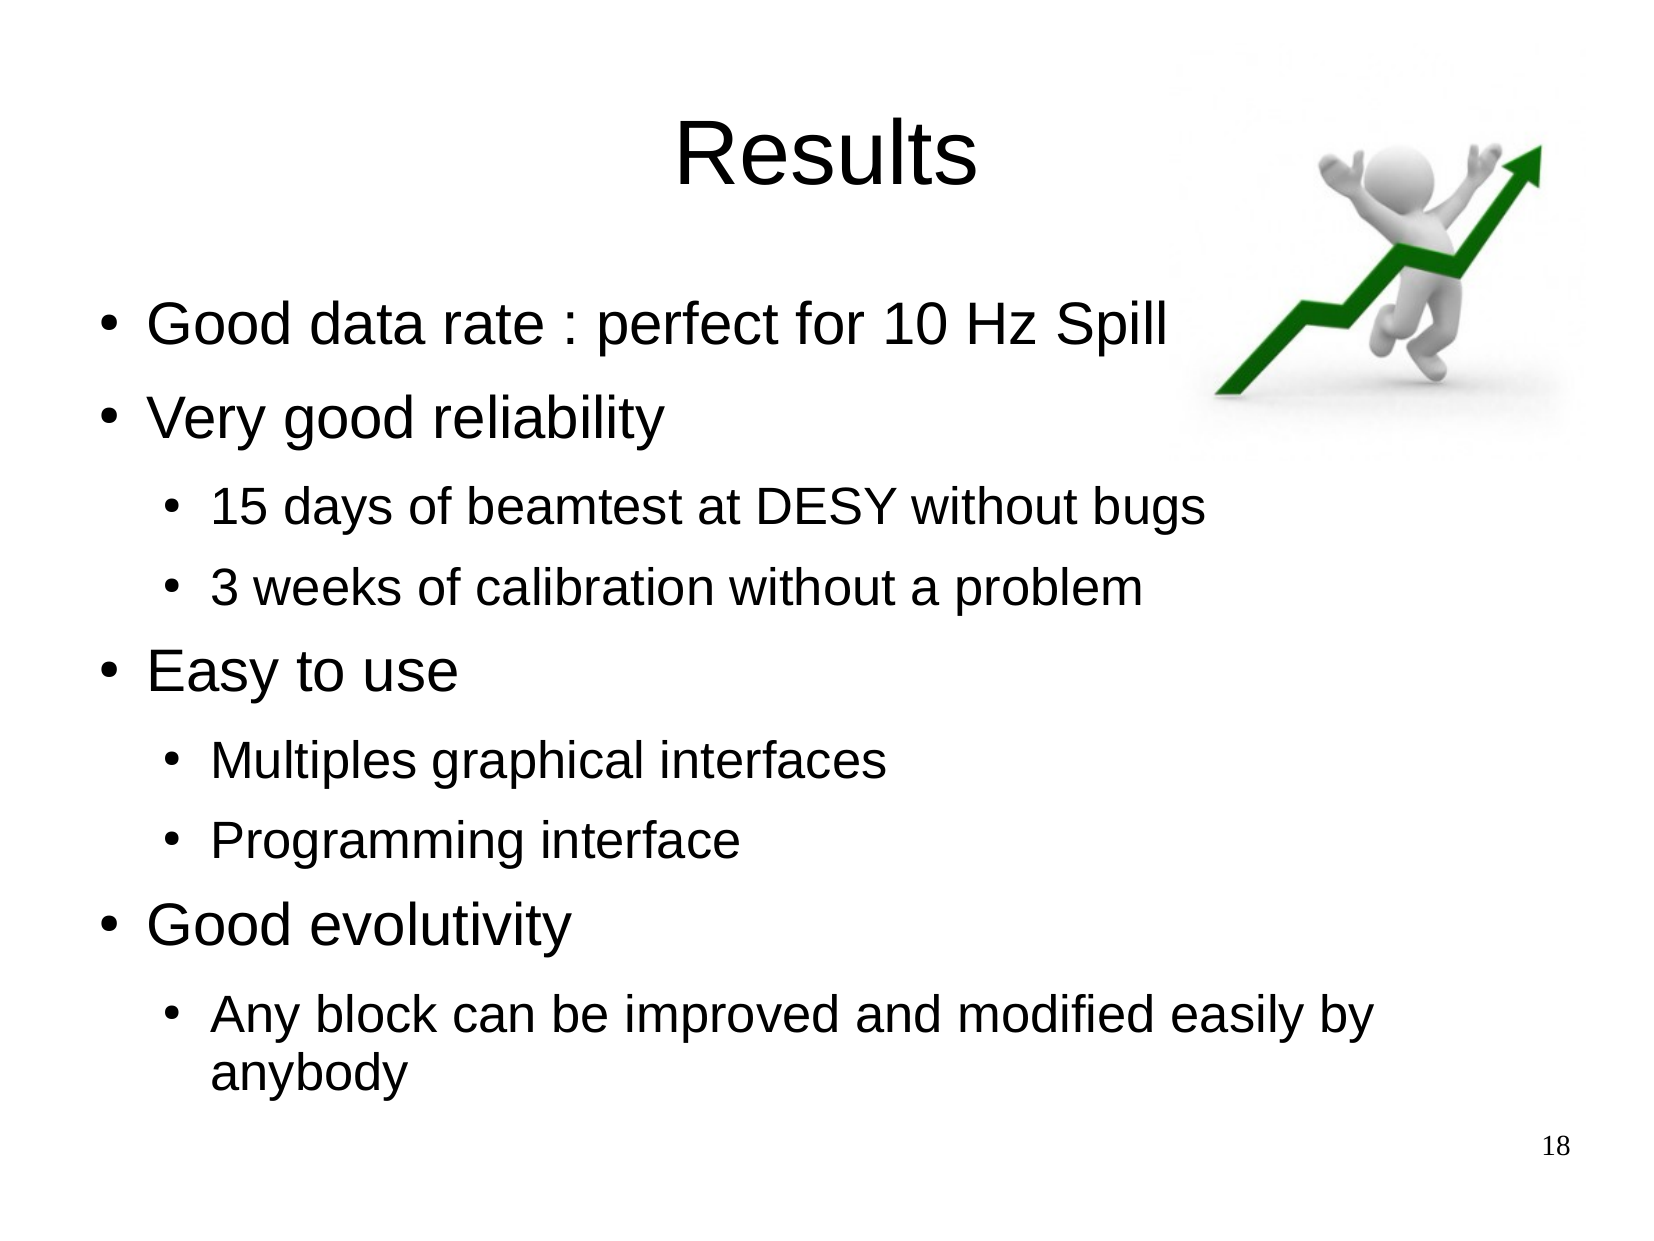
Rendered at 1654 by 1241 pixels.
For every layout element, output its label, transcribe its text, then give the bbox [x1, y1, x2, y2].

picture [1169, 43, 1586, 461]
title Results [82, 49, 1169, 257]
list Good data rate : perfect for 10 Hz Spill Very good reliability 15 days of beamtest at DESY without bugs 3 weeks of calibration without a problem Easy to use Multiples graphical interfaces Programming interface Good evolutivity Any block can be improved and modified easily by anybody [82, 290, 1571, 1109]
